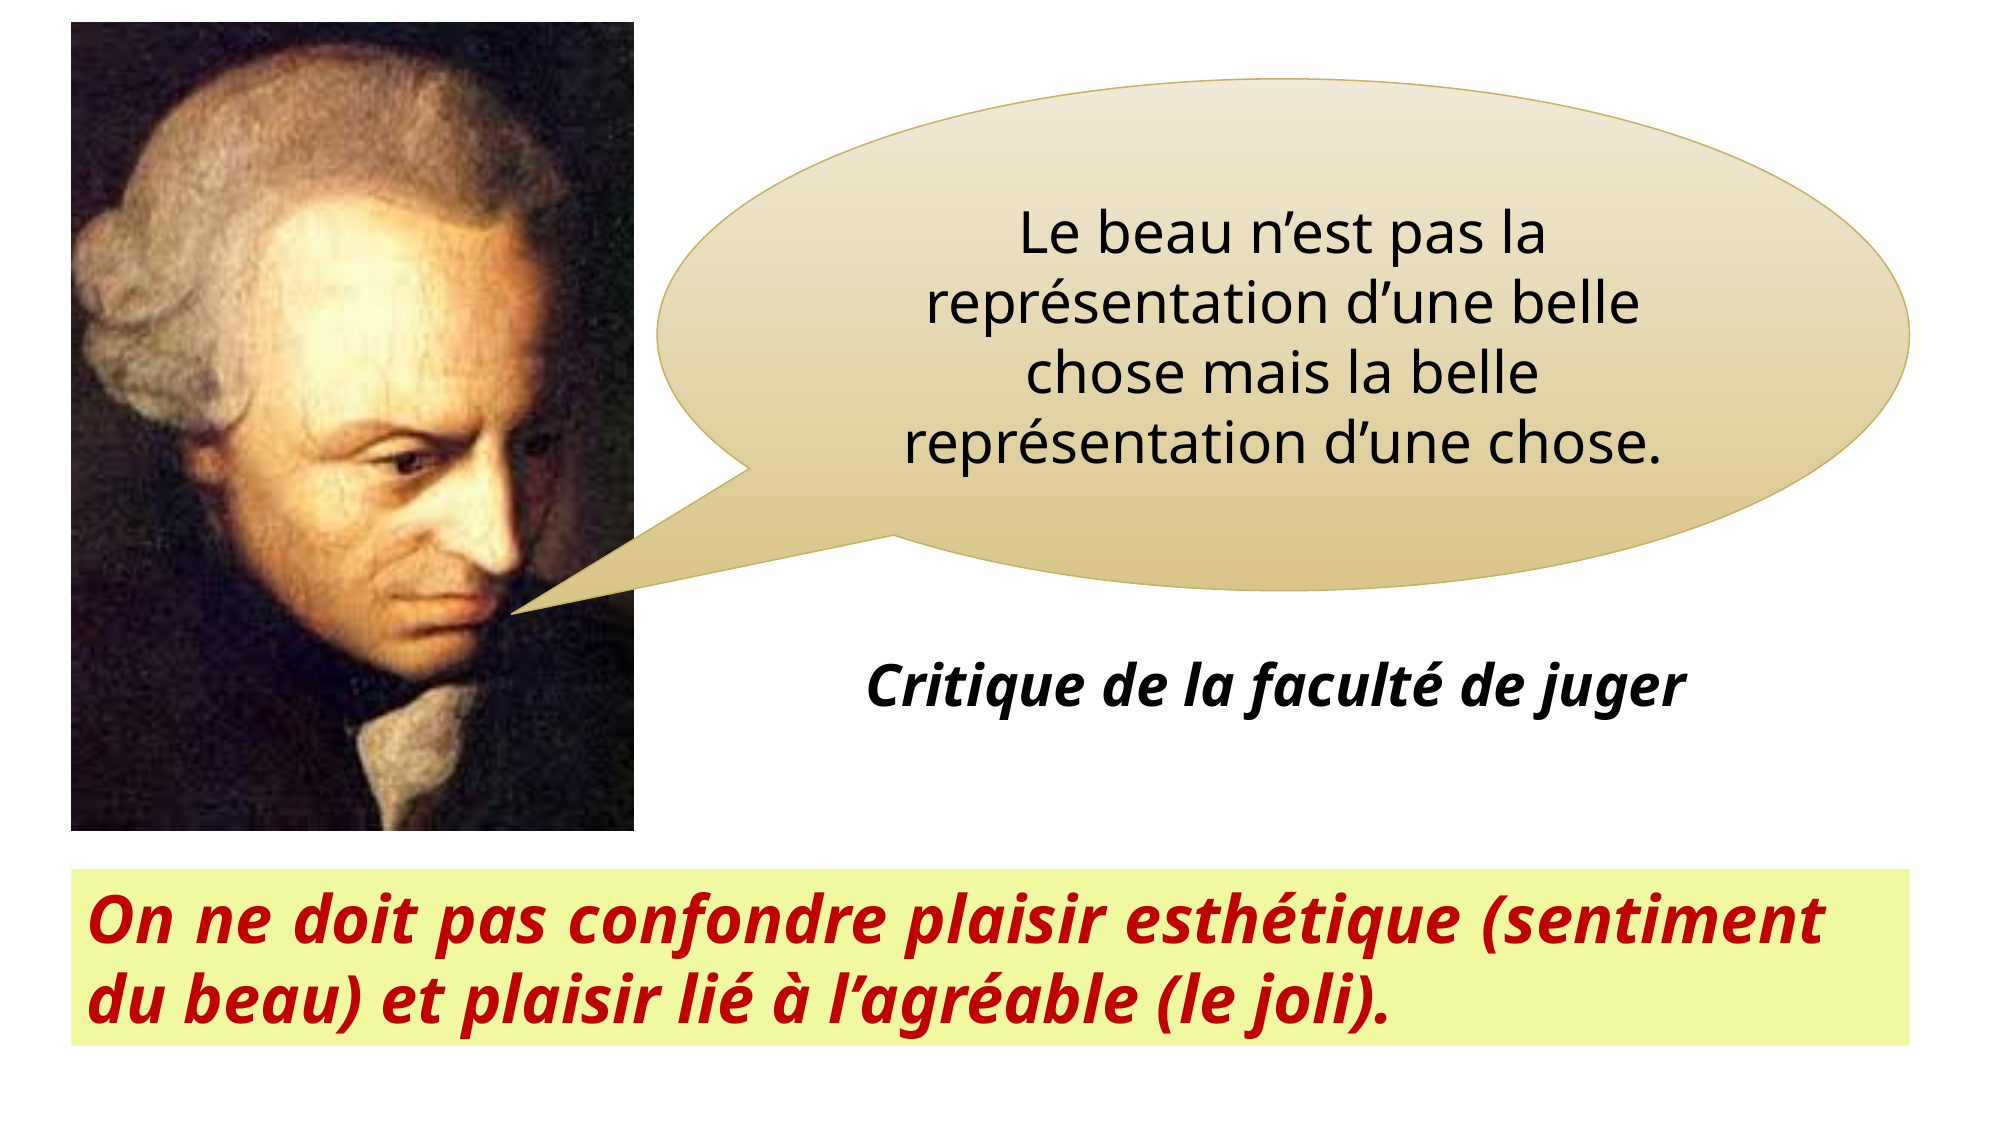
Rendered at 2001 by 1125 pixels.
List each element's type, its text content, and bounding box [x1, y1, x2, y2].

text_box On ne doit pas confondre plaisir esthétique (sentiment du beau) et plaisir lié à l’agréable (le joli). [71, 869, 1910, 1046]
text_box Critique de la faculté de juger [785, 640, 1781, 727]
picture [71, 22, 634, 831]
text_box Le beau n’est pas la représentation d’une belle chose mais la belle représentation d’une chose. [511, 78, 1910, 615]
